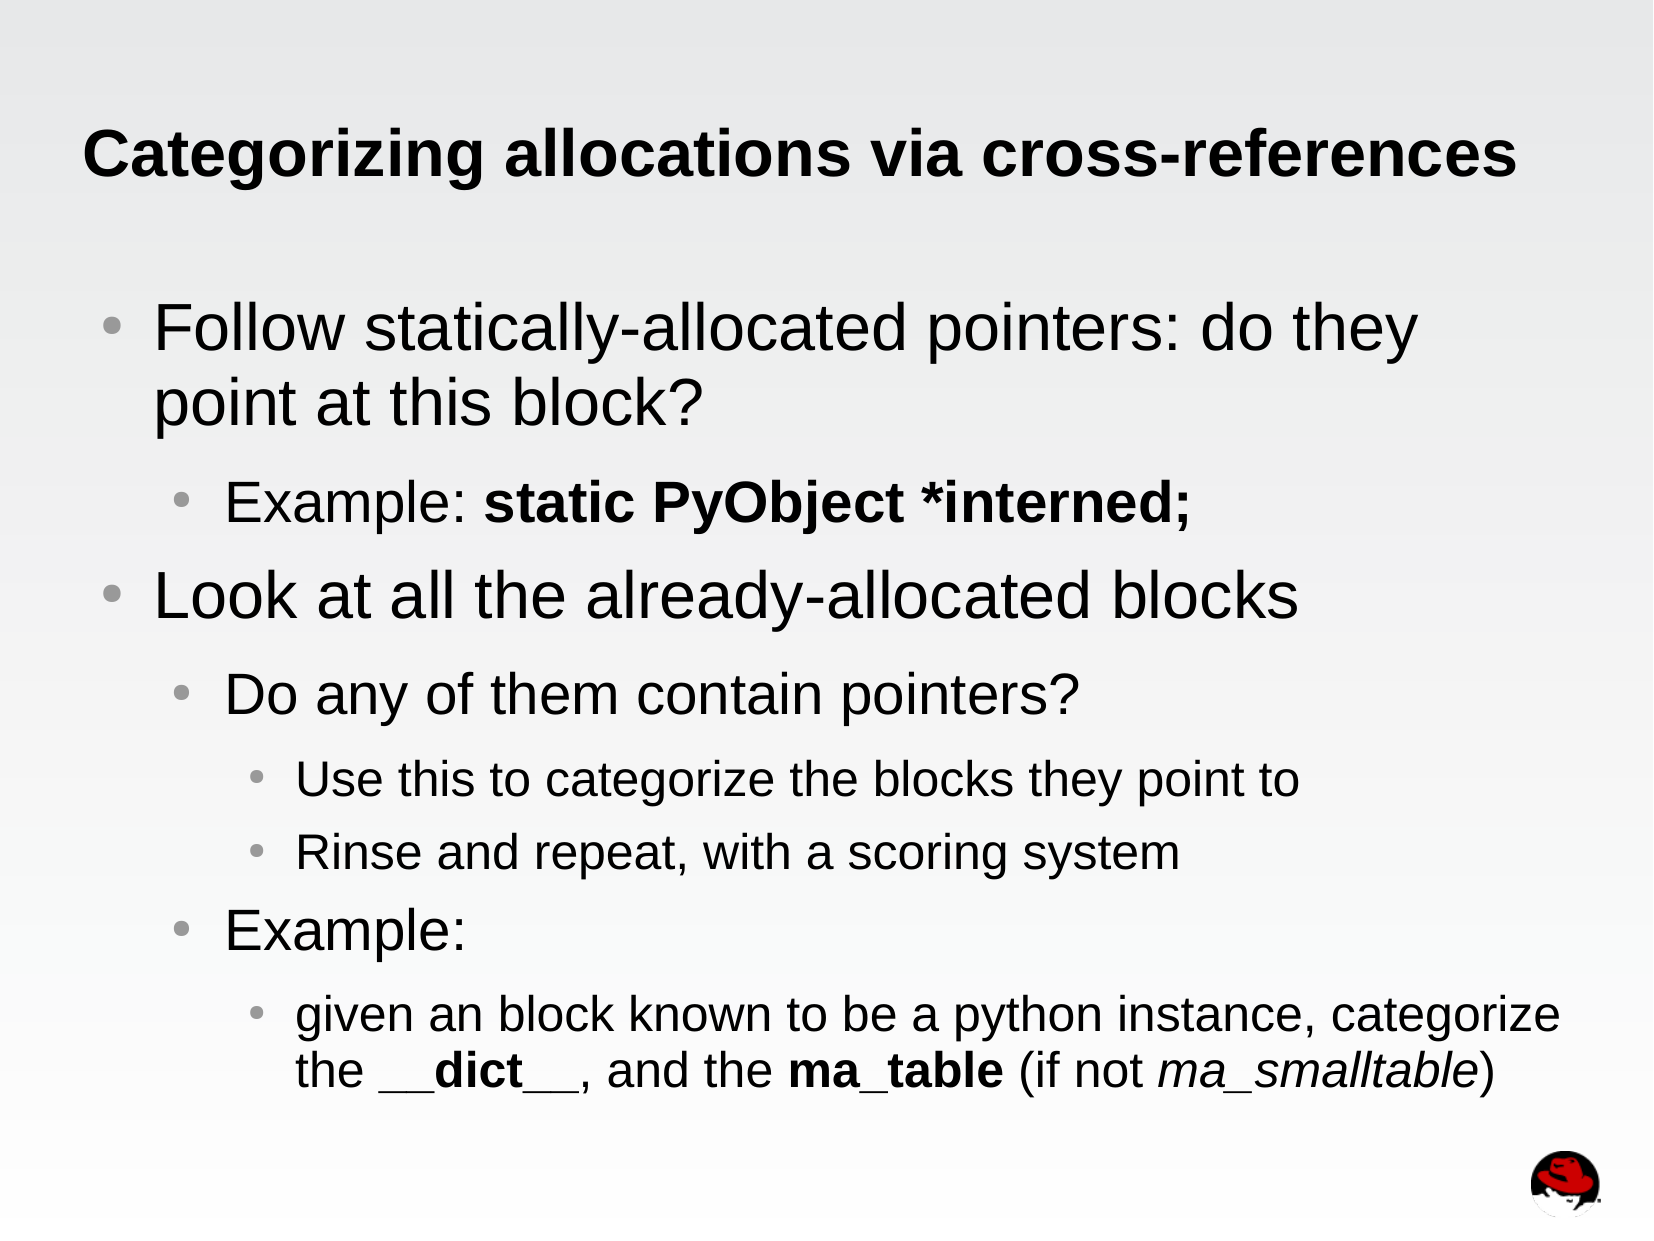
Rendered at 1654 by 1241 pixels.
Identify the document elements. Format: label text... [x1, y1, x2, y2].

title Categorizing allocations via cross-references [82, 56, 1571, 250]
list Follow statically-allocated pointers: do they point at this block? Example: static PyObject *interned; Look at all the already-allocated blocks Do any of them contain pointers? Use this to categorize the blocks they point to Rinse and repeat, with a scoring system Example: given an block known to be a python instance, categorize the __dict__, and the ma_table (if not ma_smalltable) [82, 290, 1571, 1191]
picture [0, 0, 1654, 1241]
